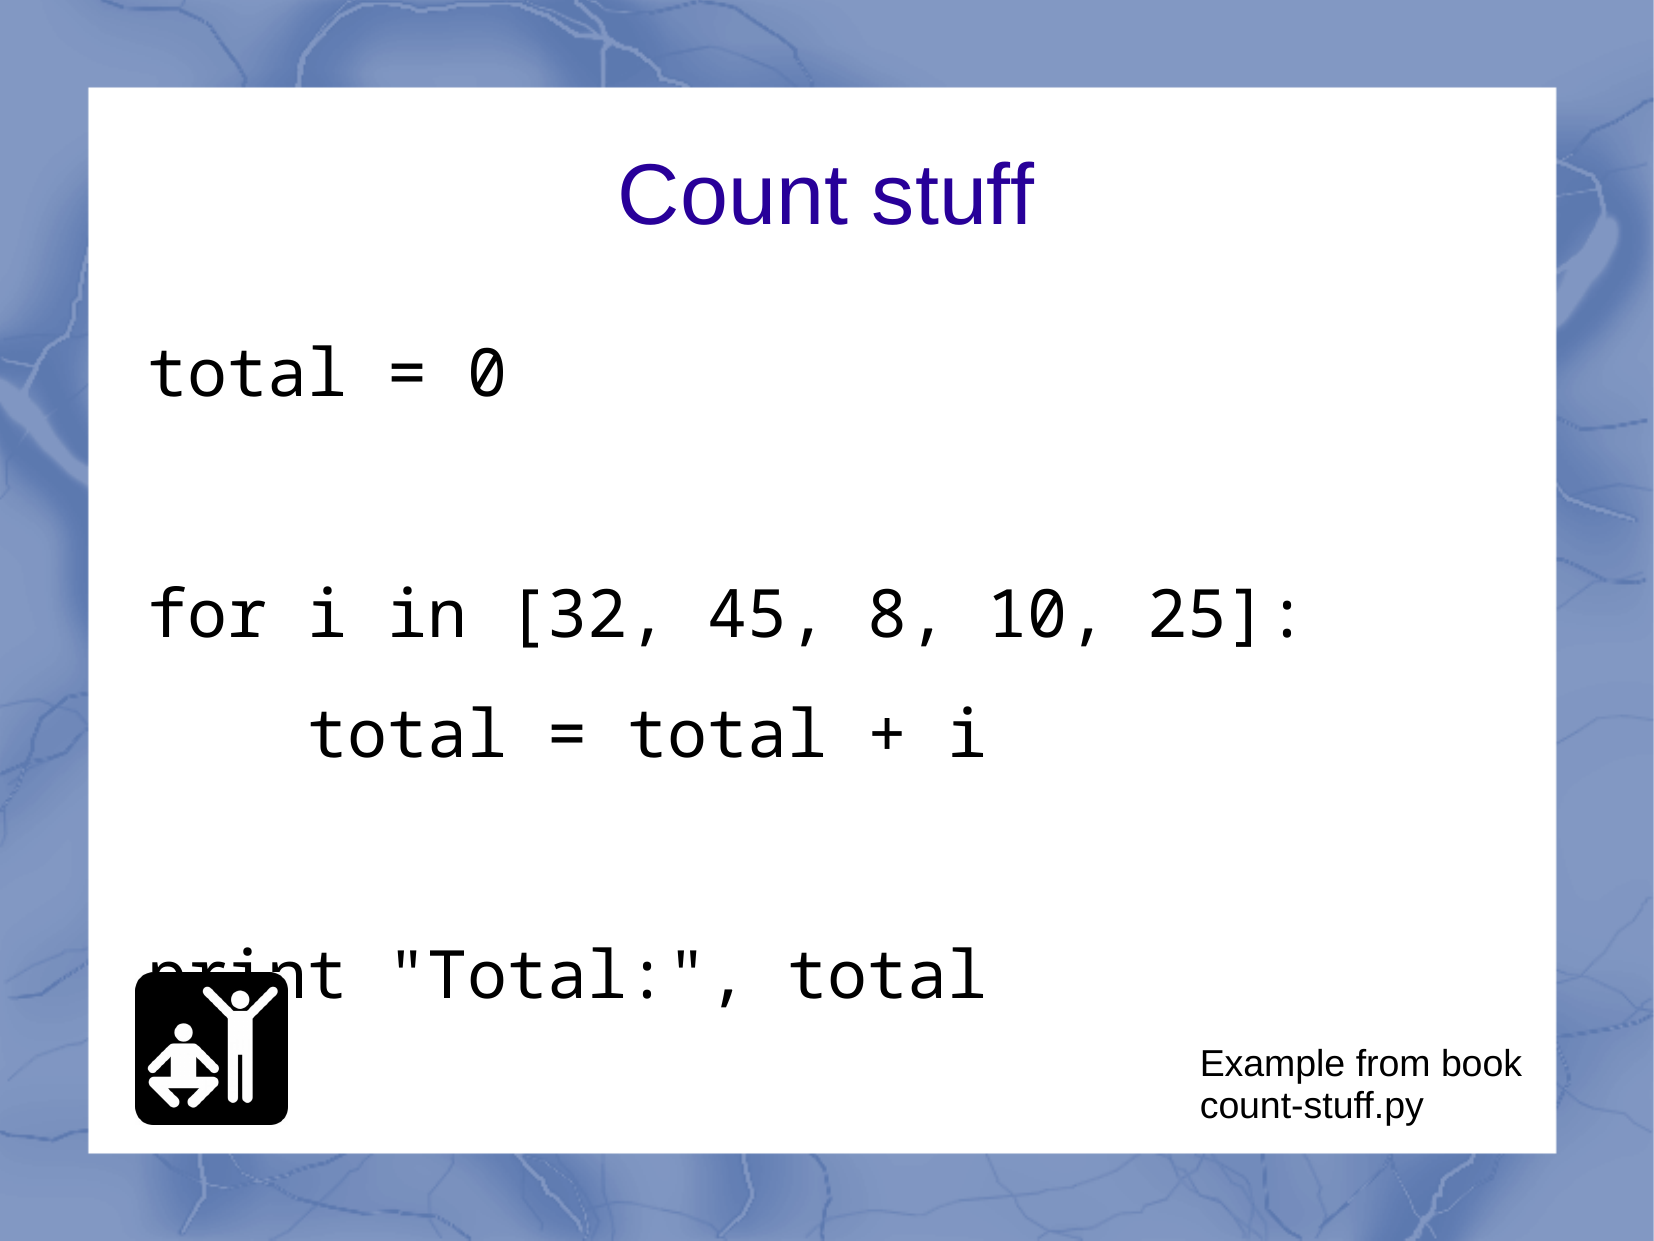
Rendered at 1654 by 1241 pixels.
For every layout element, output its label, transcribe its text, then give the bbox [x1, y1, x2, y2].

text_box Example from book count-stuff.py [1185, 1035, 1537, 1134]
list total = 0 for i in [32, 45, 8, 10, 25]: total = total + i print "Total:", total [147, 325, 1506, 1046]
picture [0, 0, 1654, 1241]
title Count stuff [118, 90, 1536, 298]
